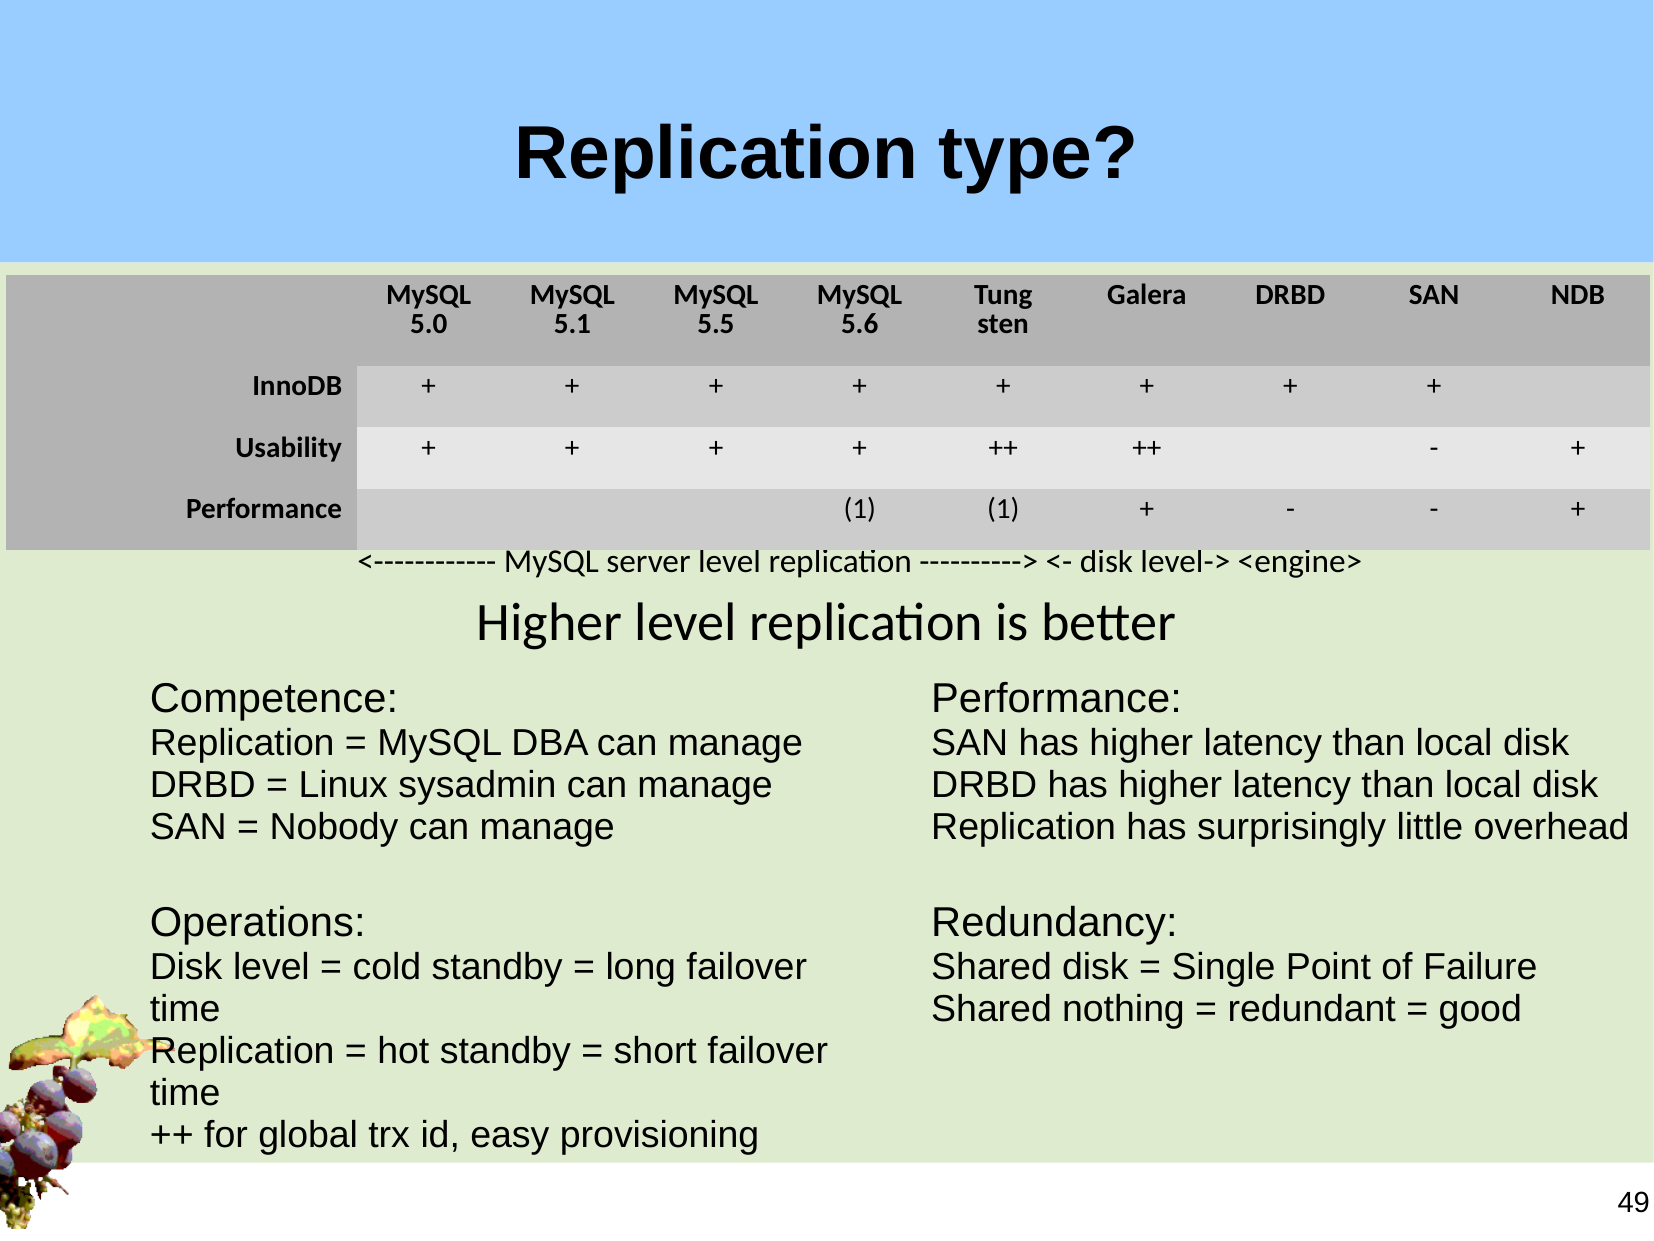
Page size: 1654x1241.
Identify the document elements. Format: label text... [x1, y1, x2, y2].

table_cell (1) [788, 489, 931, 550]
table_header MySQL 5.6 [788, 275, 931, 366]
table_header SAN [1362, 275, 1506, 366]
table_cell [644, 489, 788, 550]
table_cell + [357, 366, 501, 427]
table_header MySQL 5.1 [501, 275, 644, 366]
table_cell + [1219, 366, 1362, 427]
table_header MySQL 5.5 [644, 275, 788, 366]
list Performance: SAN has higher latency than local disk DRBD has higher latency than local disk Replication has surprisingly little overhead Redundancy: Shared disk = Single Point of Failure Shared nothing = redundant = good [860, 675, 1648, 1126]
table_header Tung sten [931, 275, 1075, 366]
table_cell + [357, 427, 501, 489]
table_cell + [931, 366, 1075, 427]
table_cell + [1362, 366, 1506, 427]
table_cell [1219, 427, 1362, 489]
picture [0, 990, 188, 1229]
table_cell - [1219, 489, 1362, 550]
table_cell - [1362, 489, 1506, 550]
list <------------ MySQL server level replication ----------> <- disk level-> <engine> [286, 547, 1654, 586]
table_cell + [788, 366, 931, 427]
table_cell + [788, 427, 931, 489]
table_cell ++ [931, 427, 1075, 489]
table_cell (1) [931, 489, 1075, 550]
table_cell Performance [6, 489, 357, 550]
table_cell + [644, 366, 788, 427]
table_header NDB [1506, 275, 1650, 366]
title Replication type? [82, 49, 1571, 257]
table_header Galera [1075, 275, 1219, 366]
list Competence: Replication = MySQL DBA can manage DRBD = Linux sysadmin can manage SAN = Nobody can manage Operations: Disk level = cold standby = long failover time Replication = hot standby = short failover time ++ for global trx id, easy provisioning [78, 675, 867, 1156]
table_cell Usability [6, 427, 357, 489]
table_cell [357, 489, 501, 550]
table_cell + [1075, 366, 1219, 427]
list Higher level replication is better [82, 600, 1501, 676]
table_cell [1506, 366, 1650, 427]
table_header MySQL 5.0 [357, 275, 501, 366]
table_cell + [1506, 489, 1650, 550]
table_cell + [1506, 427, 1650, 489]
table_header DRBD [1219, 275, 1362, 366]
table_header [6, 275, 357, 366]
table_cell + [1075, 489, 1219, 550]
table_cell - [1362, 427, 1506, 489]
table_cell ++ [1075, 427, 1219, 489]
table_cell + [501, 366, 644, 427]
table_cell InnoDB [6, 366, 357, 427]
table_cell + [644, 427, 788, 489]
table_cell [501, 489, 644, 550]
table_cell + [501, 427, 644, 489]
